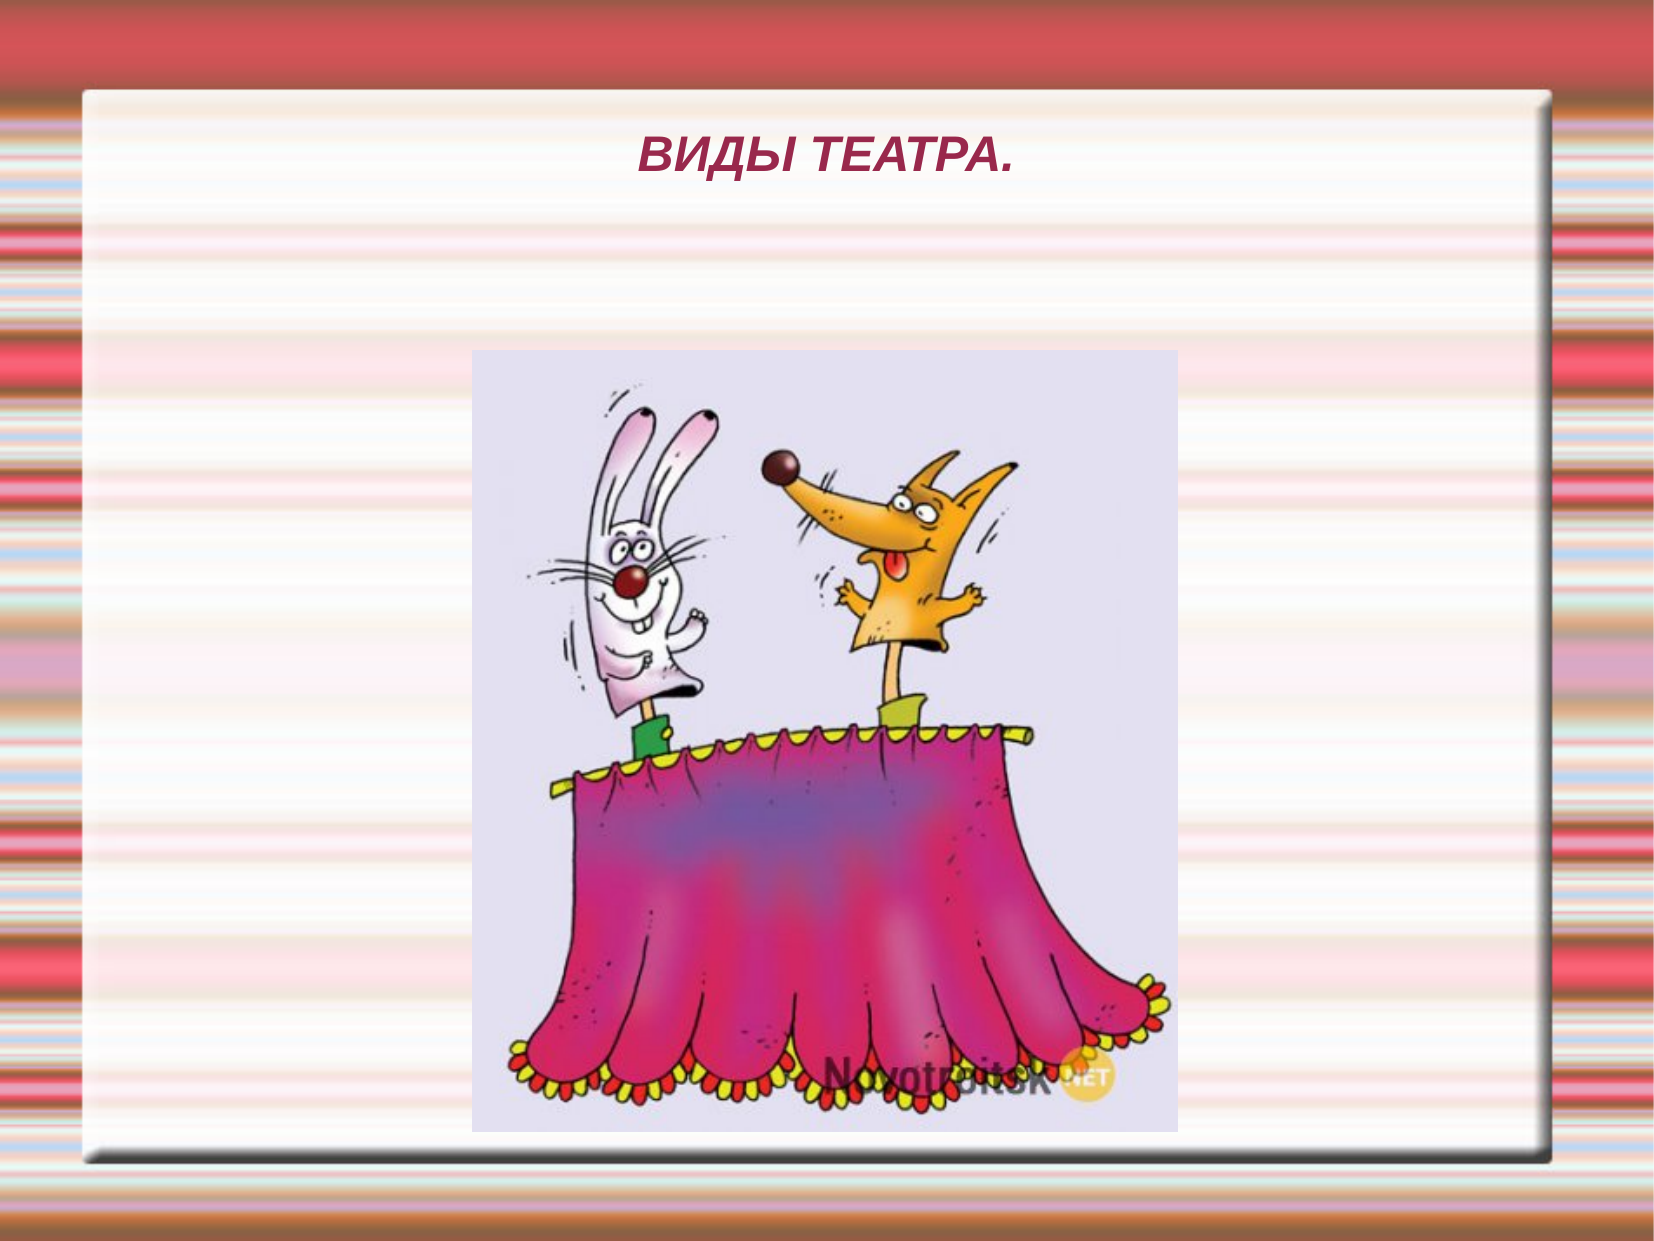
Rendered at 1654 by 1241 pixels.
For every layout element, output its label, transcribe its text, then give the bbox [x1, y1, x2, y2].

title ВИДЫ ТЕАТРА. [82, 49, 1571, 257]
picture [0, 0, 1654, 1241]
